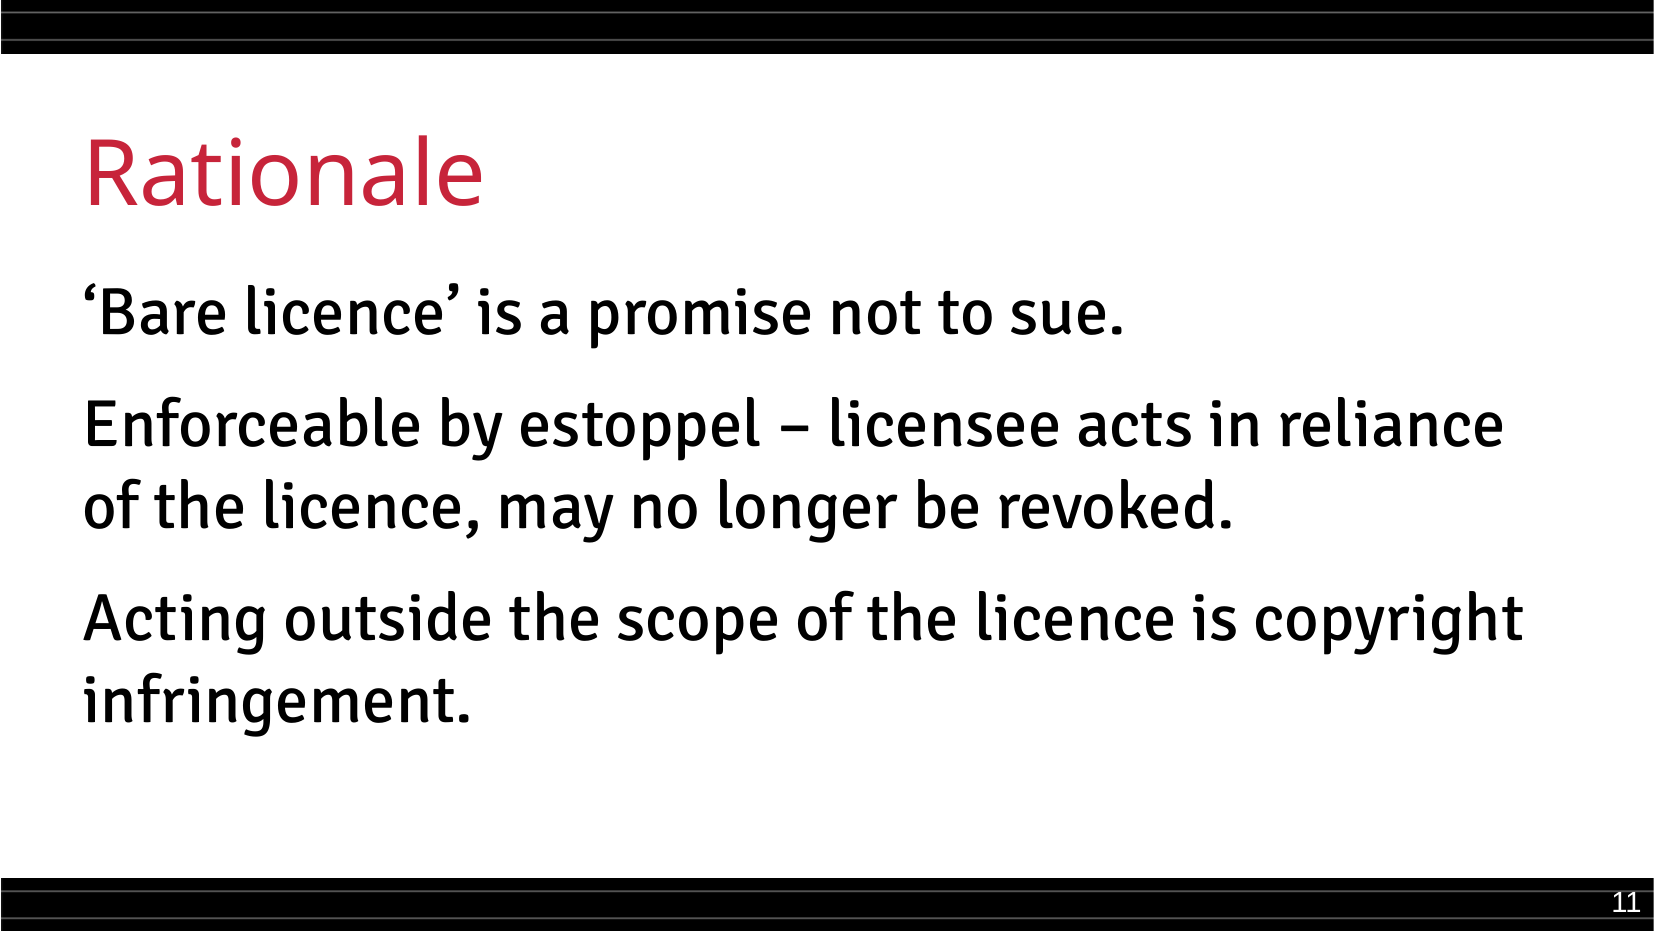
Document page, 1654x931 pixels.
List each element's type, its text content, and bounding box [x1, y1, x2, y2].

title Rationale [82, 92, 1571, 249]
picture [1, 0, 1654, 54]
picture [1, 878, 1654, 931]
list ‘Bare licence’ is a promise not to sue. Enforceable by estoppel – licensee acts in reliance of the licence, may no longer be revoked. Acting outside the scope of the licence is copyright infringement. [82, 271, 1571, 812]
